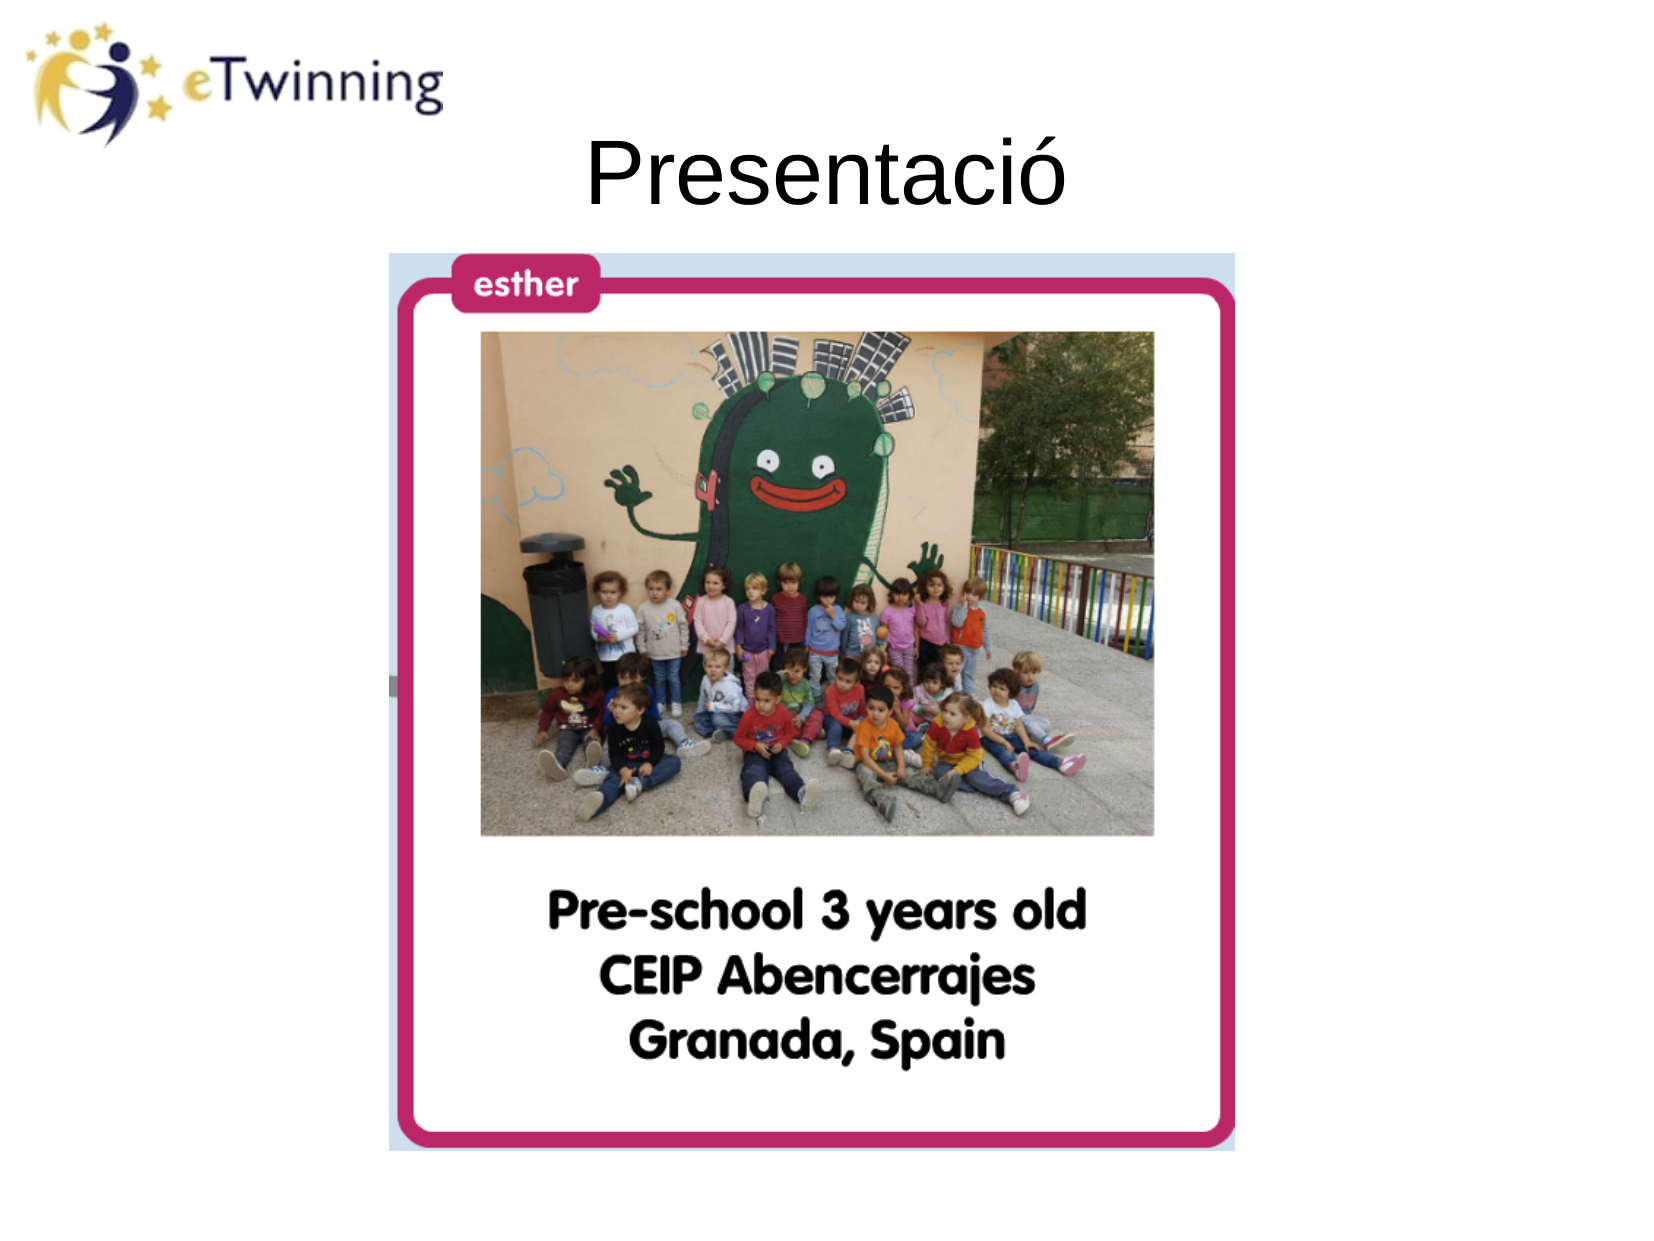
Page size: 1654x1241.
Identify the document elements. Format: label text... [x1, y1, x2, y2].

title Presentació [82, 88, 1571, 257]
picture [26, 20, 443, 148]
picture [389, 253, 1235, 1151]
